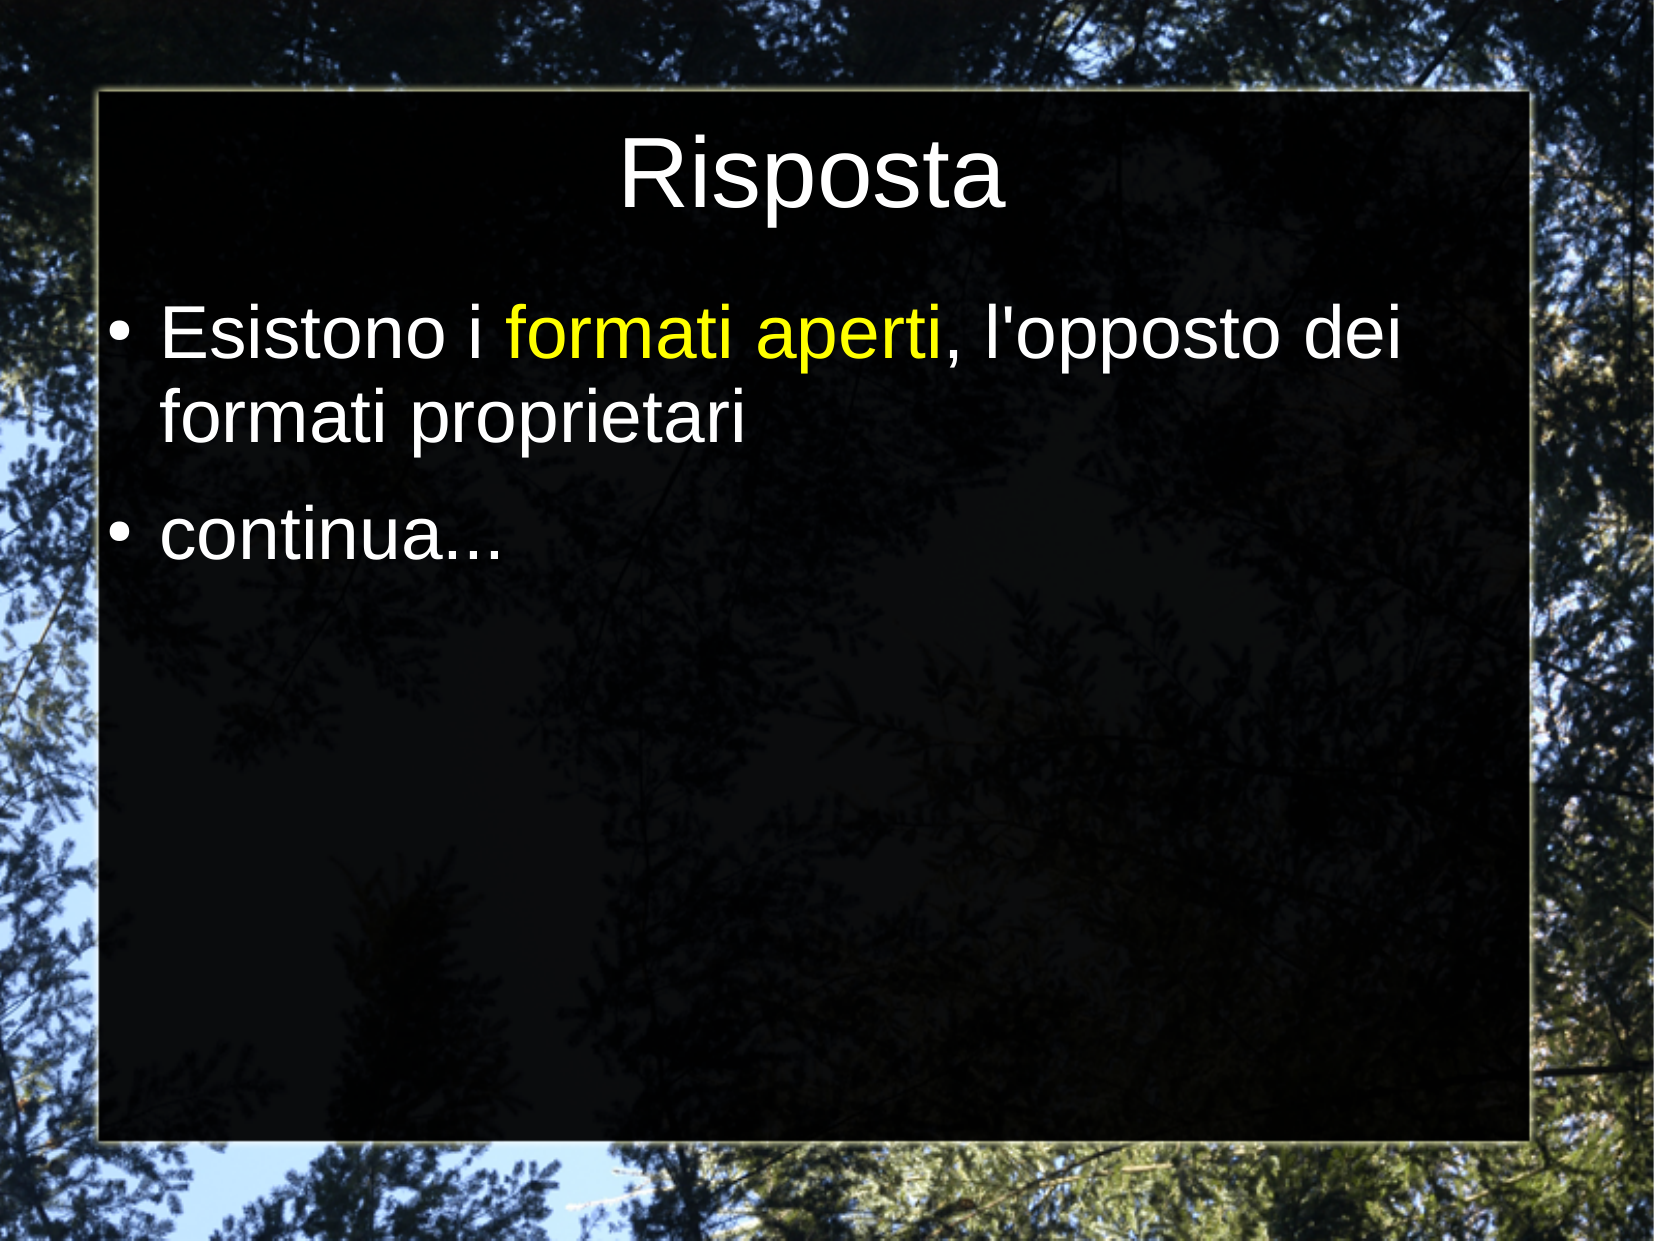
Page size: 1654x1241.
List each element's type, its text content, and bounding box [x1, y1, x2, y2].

title Risposta [88, 88, 1536, 257]
picture [0, 0, 1654, 1241]
list Esistono i formati aperti, l'opposto dei formati proprietari continua... [88, 290, 1536, 1010]
